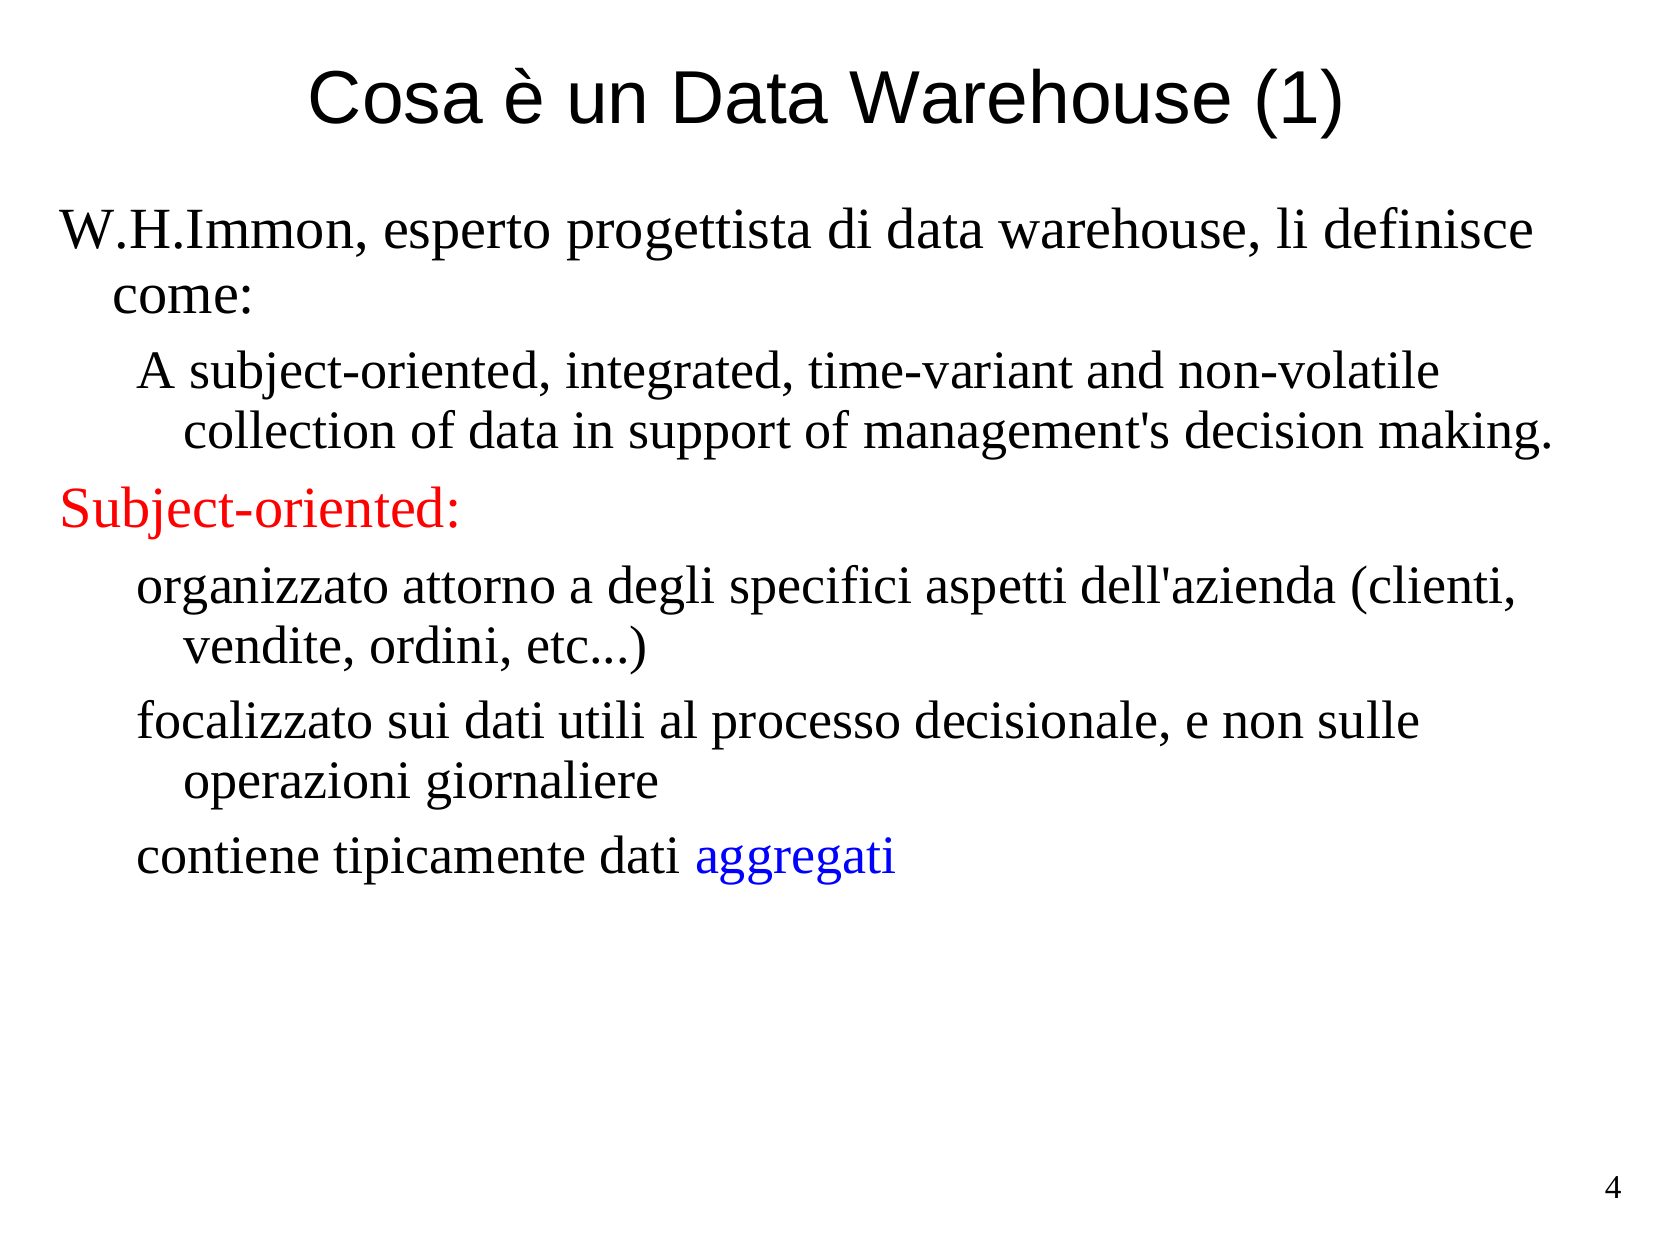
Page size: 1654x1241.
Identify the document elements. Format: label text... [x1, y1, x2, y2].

title Cosa è un Data Warehouse (1) [37, 30, 1617, 166]
list W.H.Immon, esperto progettista di data warehouse, li definisce come: A subject-oriented, integrated, time-variant and non-volatile collection of data in support of management's decision making. Subject-oriented: organizzato attorno a degli specifici aspetti dell'azienda (clienti, vendite, ordini, etc...) focalizzato sui dati utili al processo decisionale, e non sulle operazioni giornaliere contiene tipicamente dati aggregati [42, 196, 1612, 1187]
